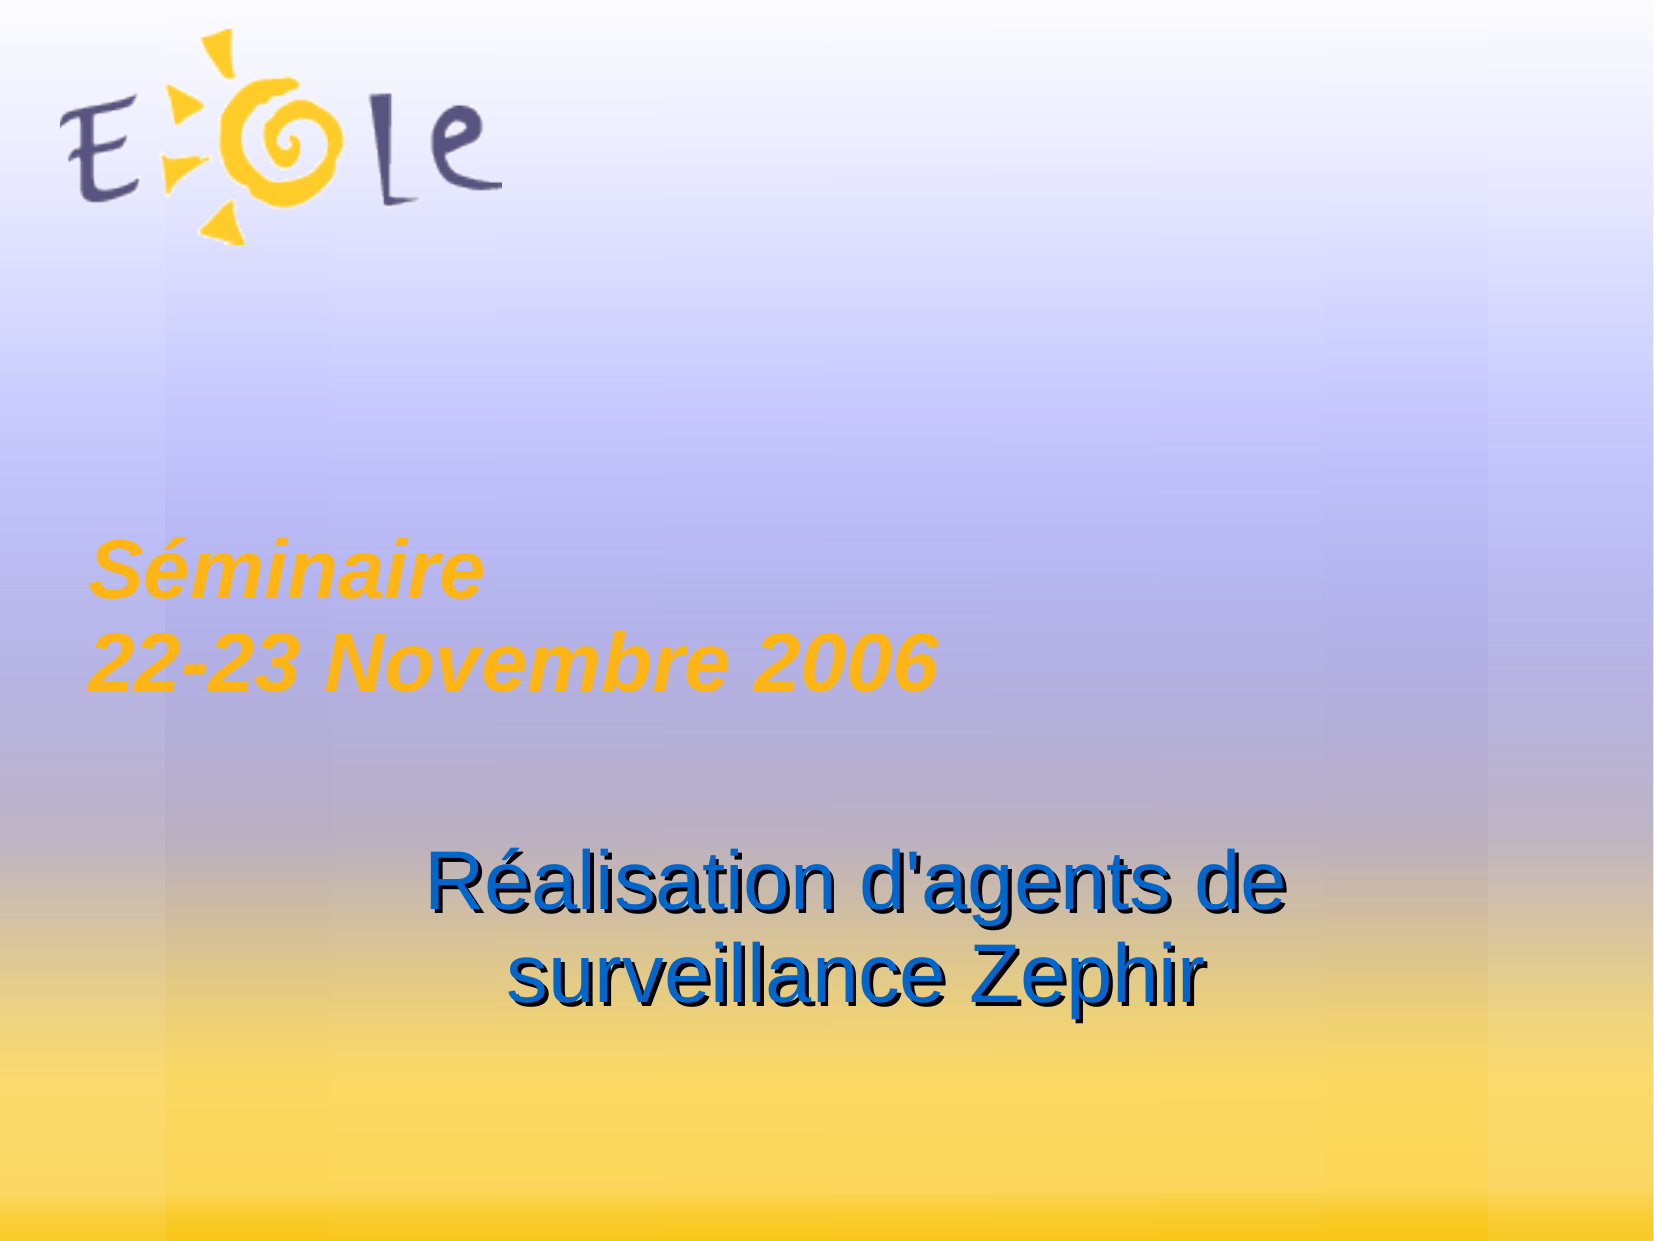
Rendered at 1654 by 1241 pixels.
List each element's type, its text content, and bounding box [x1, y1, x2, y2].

title Séminaire 22-23 Novembre 2006 [88, 508, 1577, 724]
picture [0, 0, 1654, 1241]
text_box Réalisation d'agents de surveillance Zephir [265, 826, 1447, 1049]
